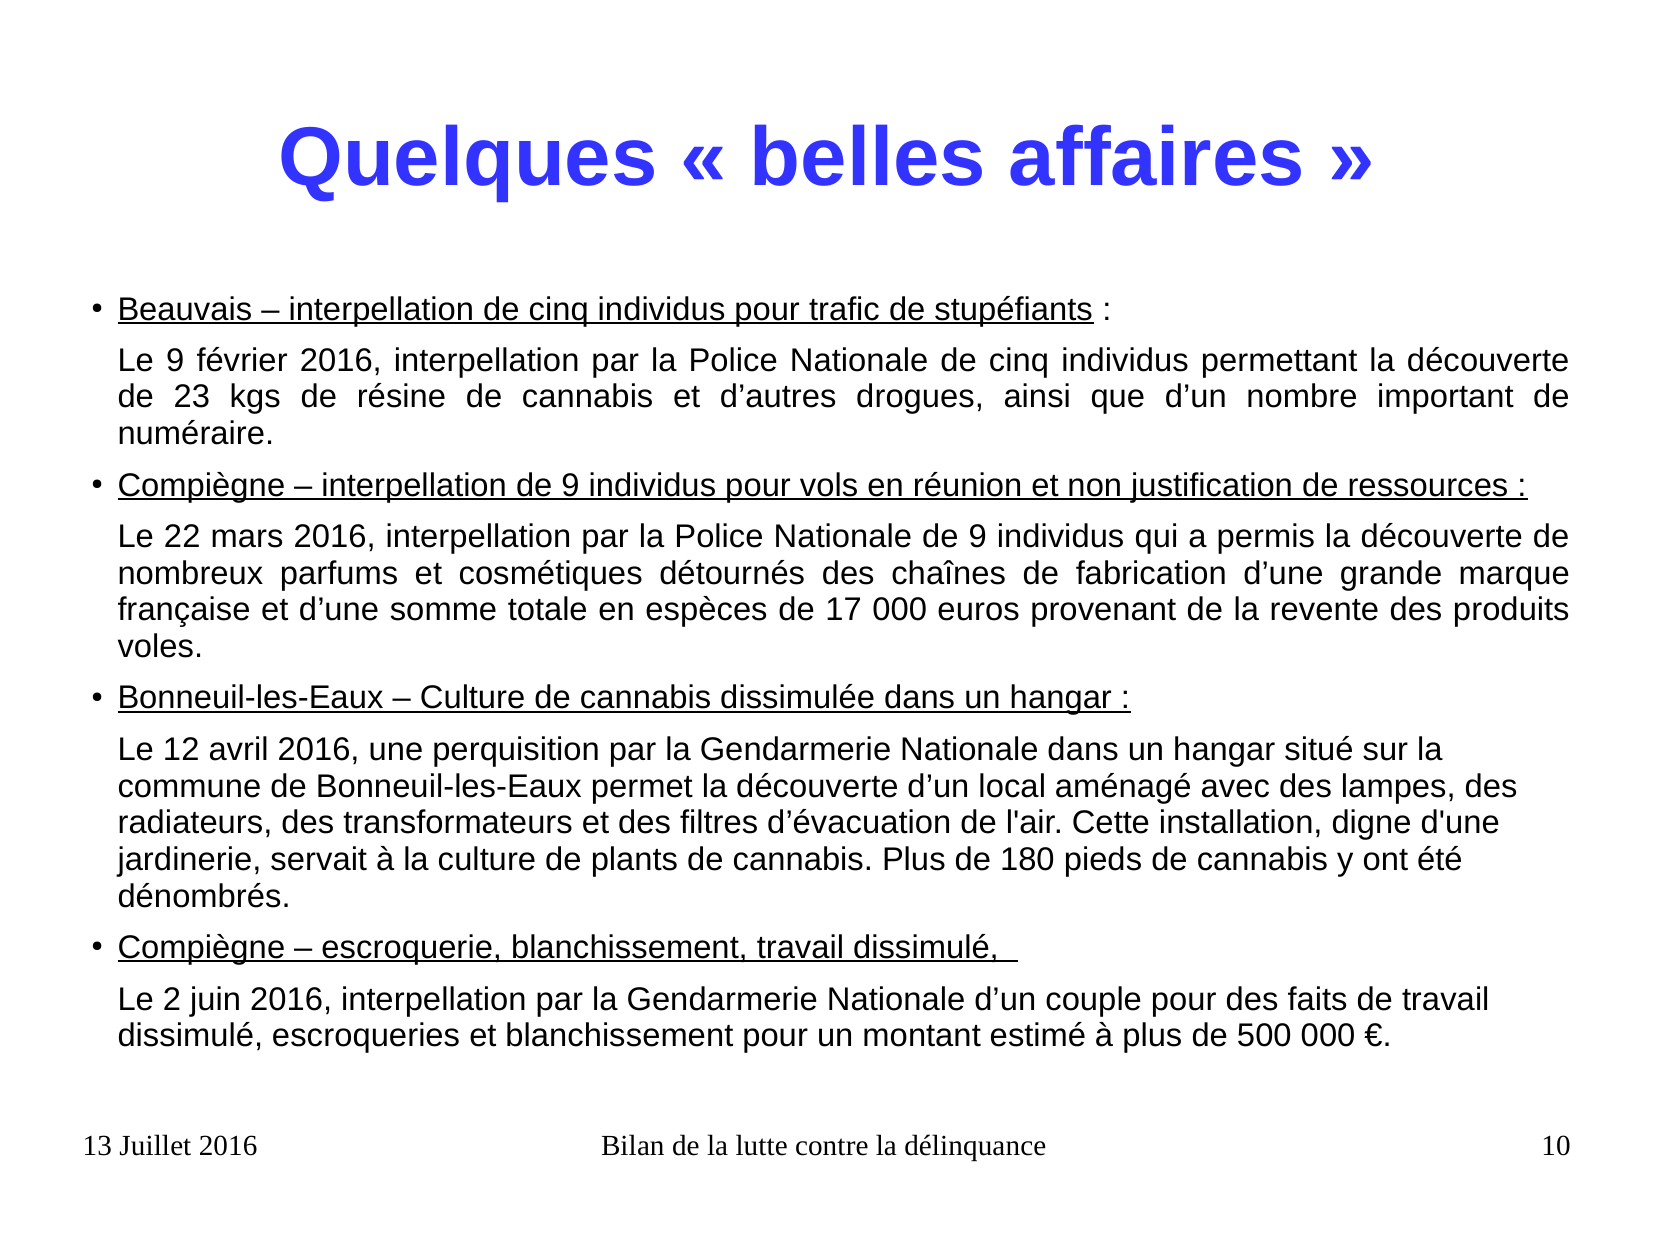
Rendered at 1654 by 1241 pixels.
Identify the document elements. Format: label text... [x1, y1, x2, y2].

list Beauvais – interpellation de cinq individus pour trafic de stupéfiants : Le 9 février 2016, interpellation par la Police Nationale de cinq individus permettant la découverte de 23 kgs de résine de cannabis et d’autres drogues, ainsi que d’un nombre important de numéraire. Compiègne – interpellation de 9 individus pour vols en réunion et non justification de ressources : Le 22 mars 2016, interpellation par la Police Nationale de 9 individus qui a permis la découverte de nombreux parfums et cosmétiques détournés des chaînes de fabrication d’une grande marque française et d’une somme totale en espèces de 17 000 euros provenant de la revente des produits voles. Bonneuil-les-Eaux – Culture de cannabis dissimulée dans un hangar : Le 12 avril 2016, une perquisition par la Gendarmerie Nationale dans un hangar situé sur la commune de Bonneuil-les-Eaux permet la découverte d’un local aménagé avec des lampes, des radiateurs, des transformateurs et des filtres d’évacuation de l'air. Cette installation, digne d'une jardinerie, servait à la culture de plants de cannabis. Plus de 180 pieds de cannabis y ont été dénombrés. Compiègne – escroquerie, blanchissement, travail dissimulé, Le 2 juin 2016, interpellation par la Gendarmerie Nationale d’un couple pour des faits de travail dissimulé, escroqueries et blanchissement pour un montant estimé à plus de 500 000 €. [82, 290, 1571, 1063]
title Quelques « belles affaires » [94, 52, 1583, 260]
